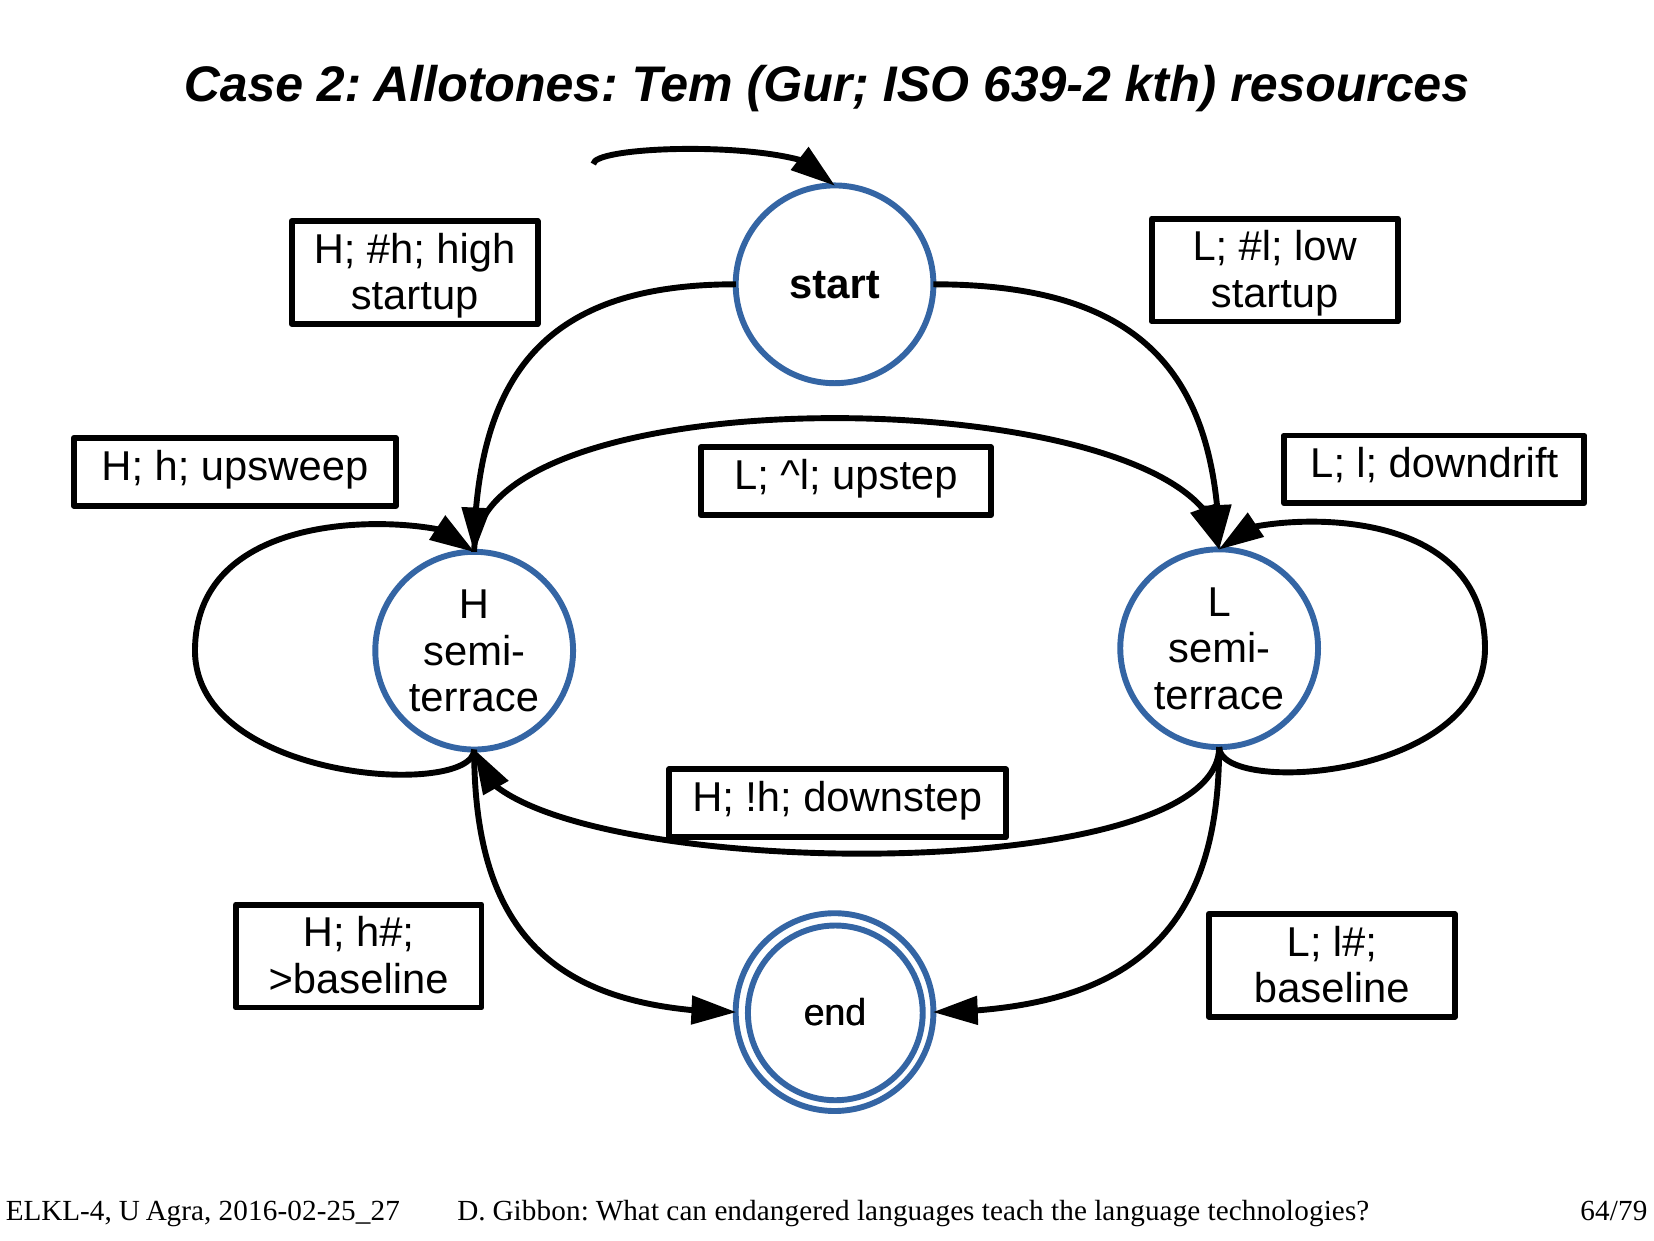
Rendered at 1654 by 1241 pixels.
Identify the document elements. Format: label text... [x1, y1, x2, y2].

text_box start [735, 185, 934, 384]
text_box L; l#; baseline [1208, 913, 1455, 1017]
text_box H; h; upsweep [73, 437, 396, 506]
text_box L semi- terrace [1120, 549, 1319, 748]
text_box H; h#; >baseline [235, 904, 482, 1008]
text_box L; #l; low startup [1151, 218, 1398, 322]
text_box H semi- terrace [375, 551, 574, 750]
text_box H; !h; downstep [668, 769, 1006, 838]
text_box L; l; downdrift [1284, 435, 1585, 504]
text_box L; ^l; upstep [700, 447, 992, 516]
text_box end [747, 925, 923, 1101]
title Case 2: Allotones: Tem (Gur; ISO 639-2 kth) resources [82, 43, 1571, 125]
text_box H; #h; high startup [291, 221, 538, 324]
text_box end [735, 913, 934, 1112]
